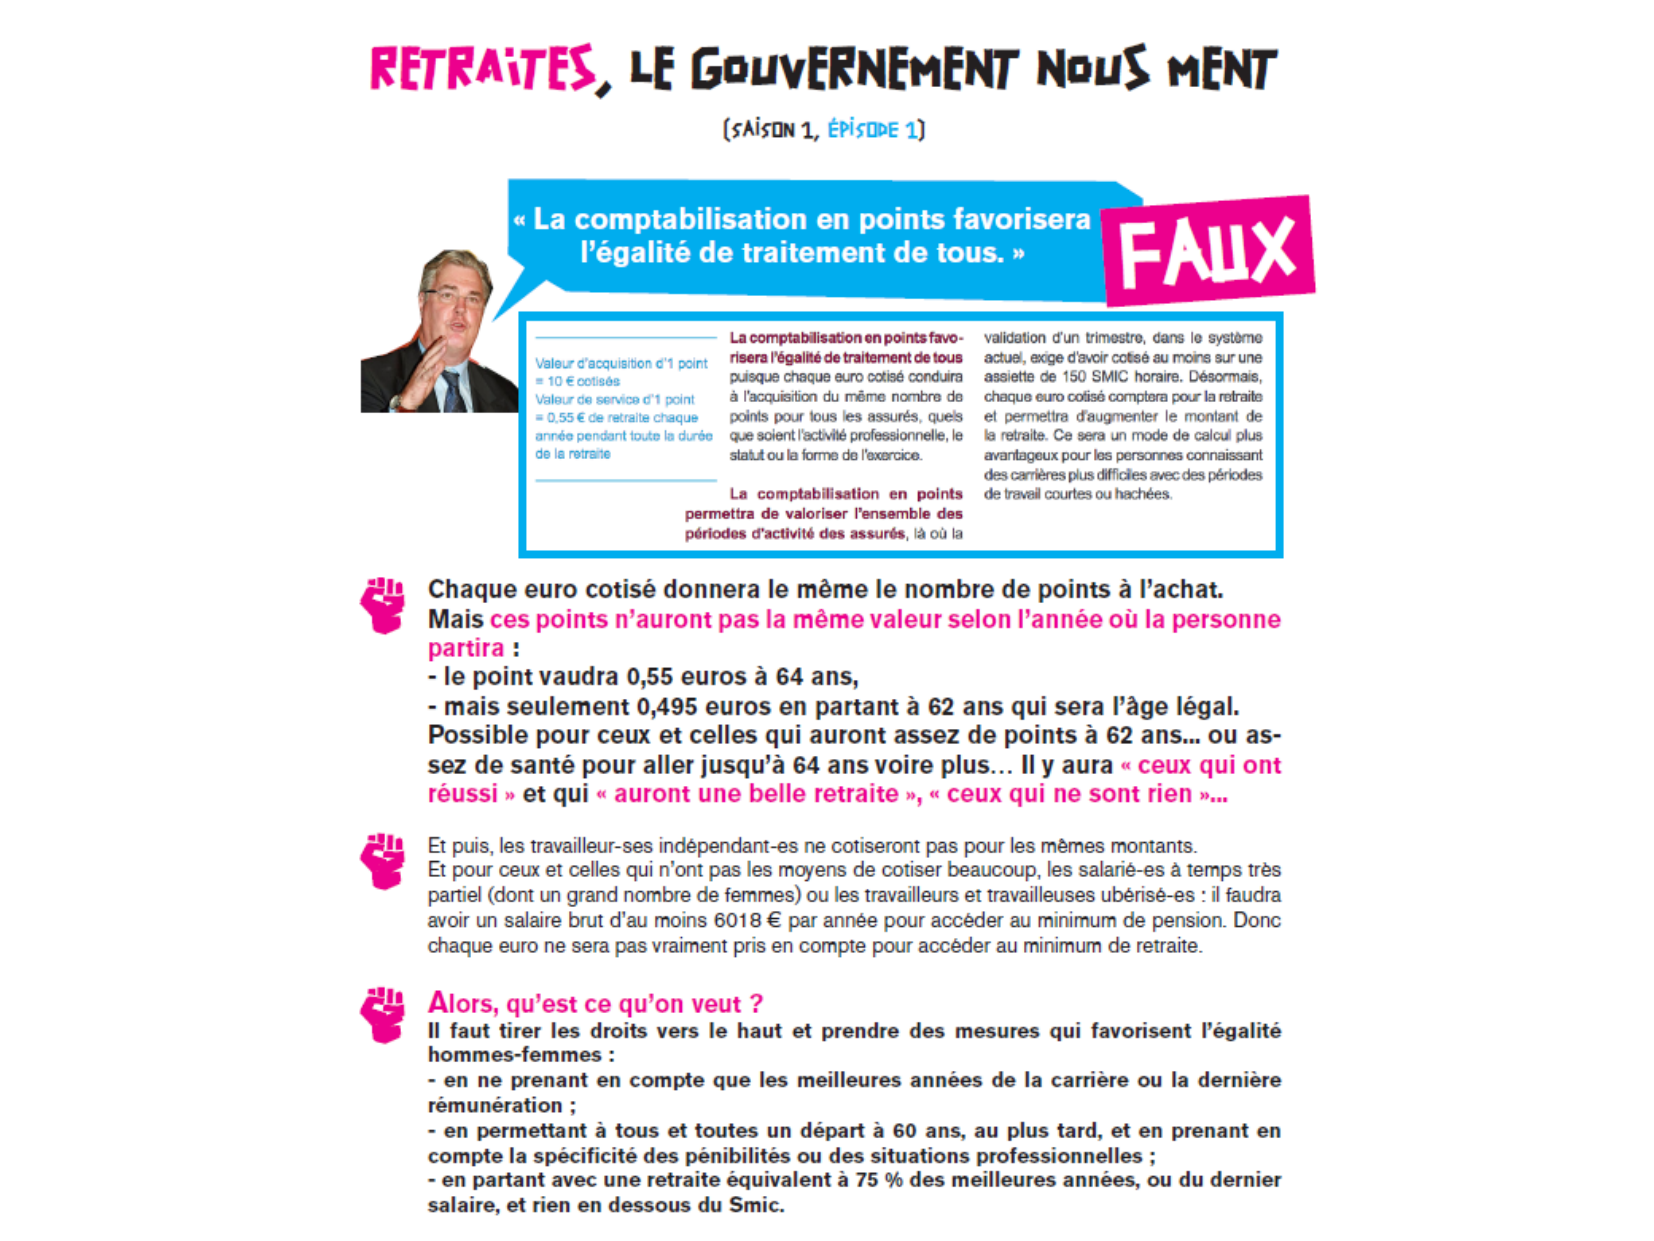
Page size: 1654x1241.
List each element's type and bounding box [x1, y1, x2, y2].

picture [331, 11, 1338, 1241]
